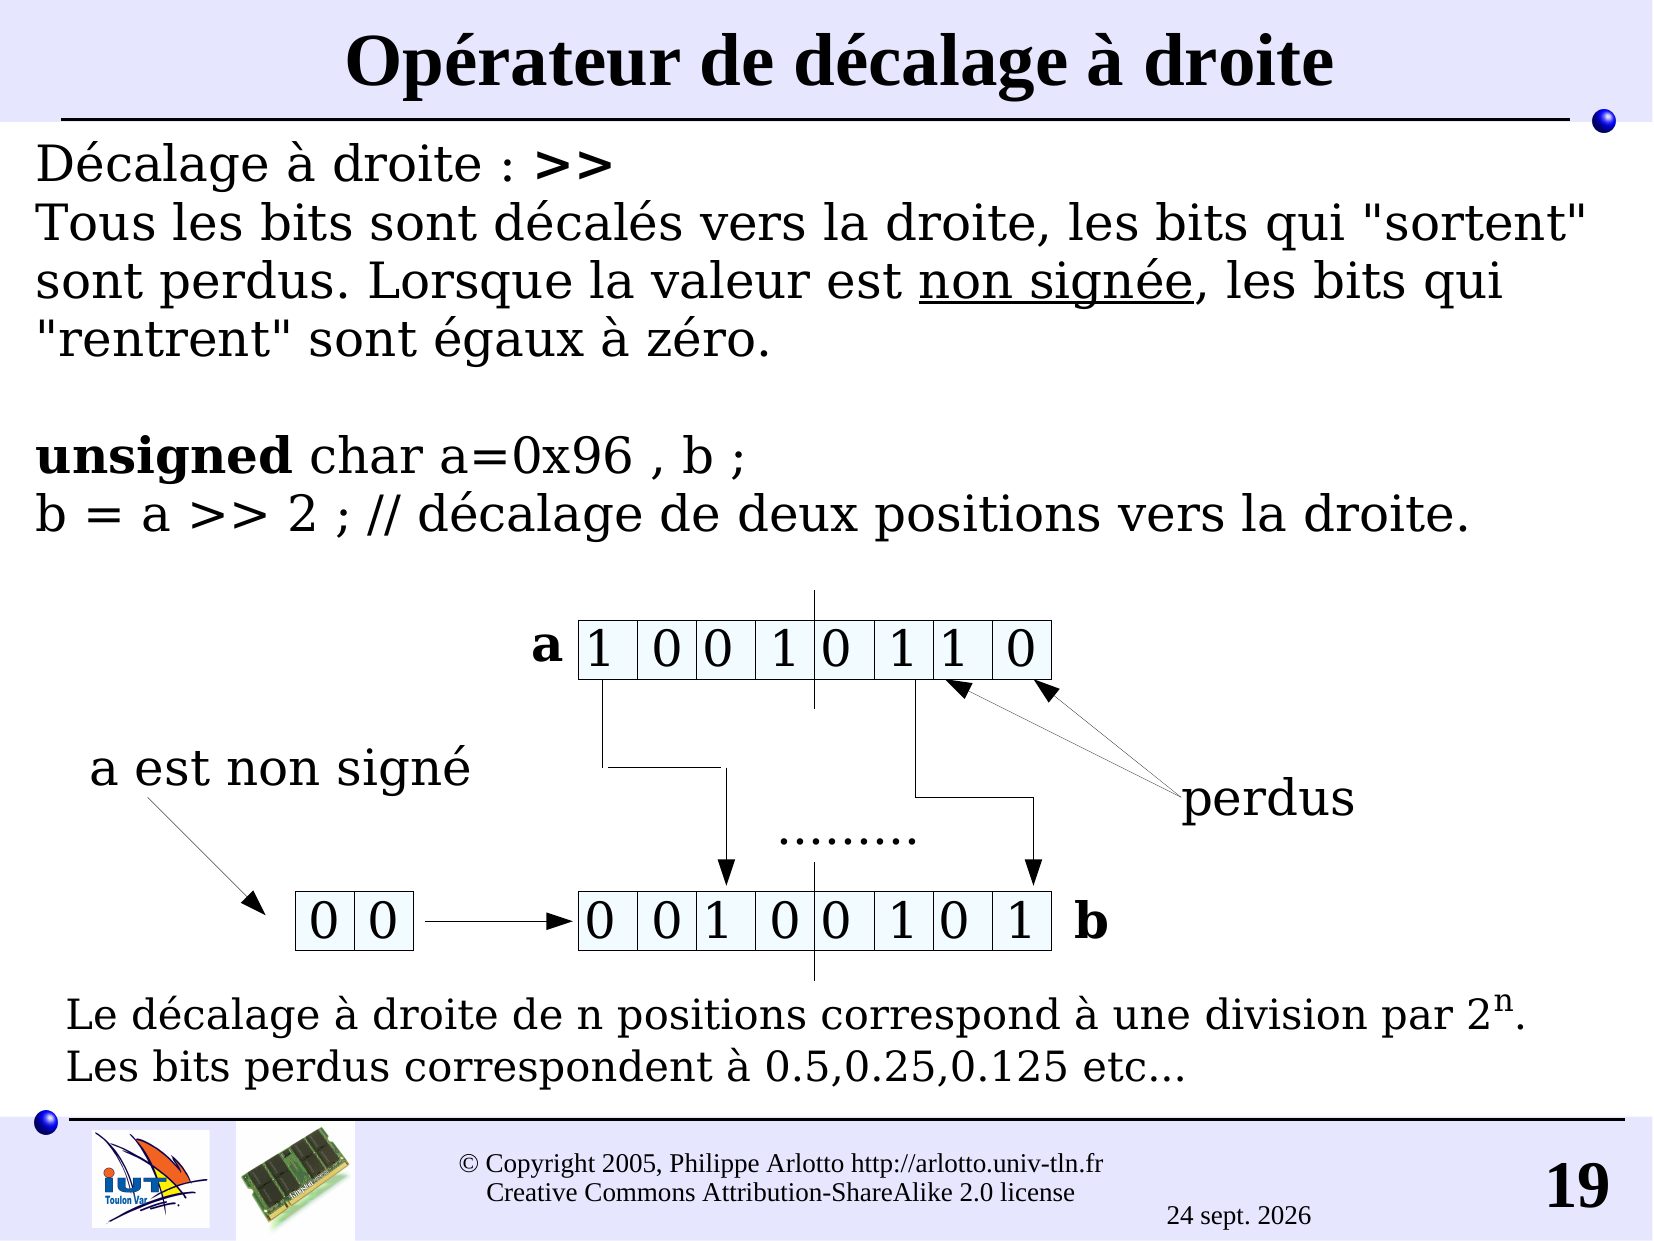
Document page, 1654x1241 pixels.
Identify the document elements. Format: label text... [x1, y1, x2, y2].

text_box Décalage à droite : >> Tous les bits sont décalés vers la droite, les bits qui "sortent" sont perdus. Lorsque la valeur est non signée, les bits qui "rentrent" sont égaux à zéro. unsigned char a=0x96 , b ; b = a >> 2 ; // décalage de deux positions vers la droite. [35, 134, 1636, 544]
text_box 1 [992, 891, 1052, 951]
title Opérateur de décalage à droite [95, 11, 1585, 110]
text_box b [1075, 891, 1111, 951]
text_box 1 [578, 620, 637, 680]
text_box Le décalage à droite de n positions correspond à une division par 2n. Les bits perdus correspondent à 0.5,0.25,0.125 etc... [65, 979, 1528, 1093]
text_box a est non signé [89, 738, 473, 798]
text_box 0 [355, 891, 414, 951]
text_box ......... [776, 798, 921, 857]
text_box perdus [1181, 768, 1357, 827]
text_box 0 [295, 891, 355, 951]
text_box 1 [696, 891, 755, 951]
text_box 1 [933, 620, 992, 680]
text_box 0 [696, 620, 755, 680]
text_box 0 [815, 620, 874, 680]
text_box 0 [578, 891, 637, 951]
text_box 0 [637, 891, 696, 951]
text_box 1 [874, 891, 933, 951]
text_box 1 [755, 620, 814, 680]
text_box 0 [992, 620, 1052, 680]
text_box 0 [637, 620, 696, 680]
text_box 0 [815, 891, 874, 951]
text_box a [531, 614, 565, 673]
text_box 1 [874, 620, 933, 680]
text_box 0 [755, 891, 814, 951]
picture [236, 1121, 355, 1241]
text_box 0 [933, 891, 992, 951]
